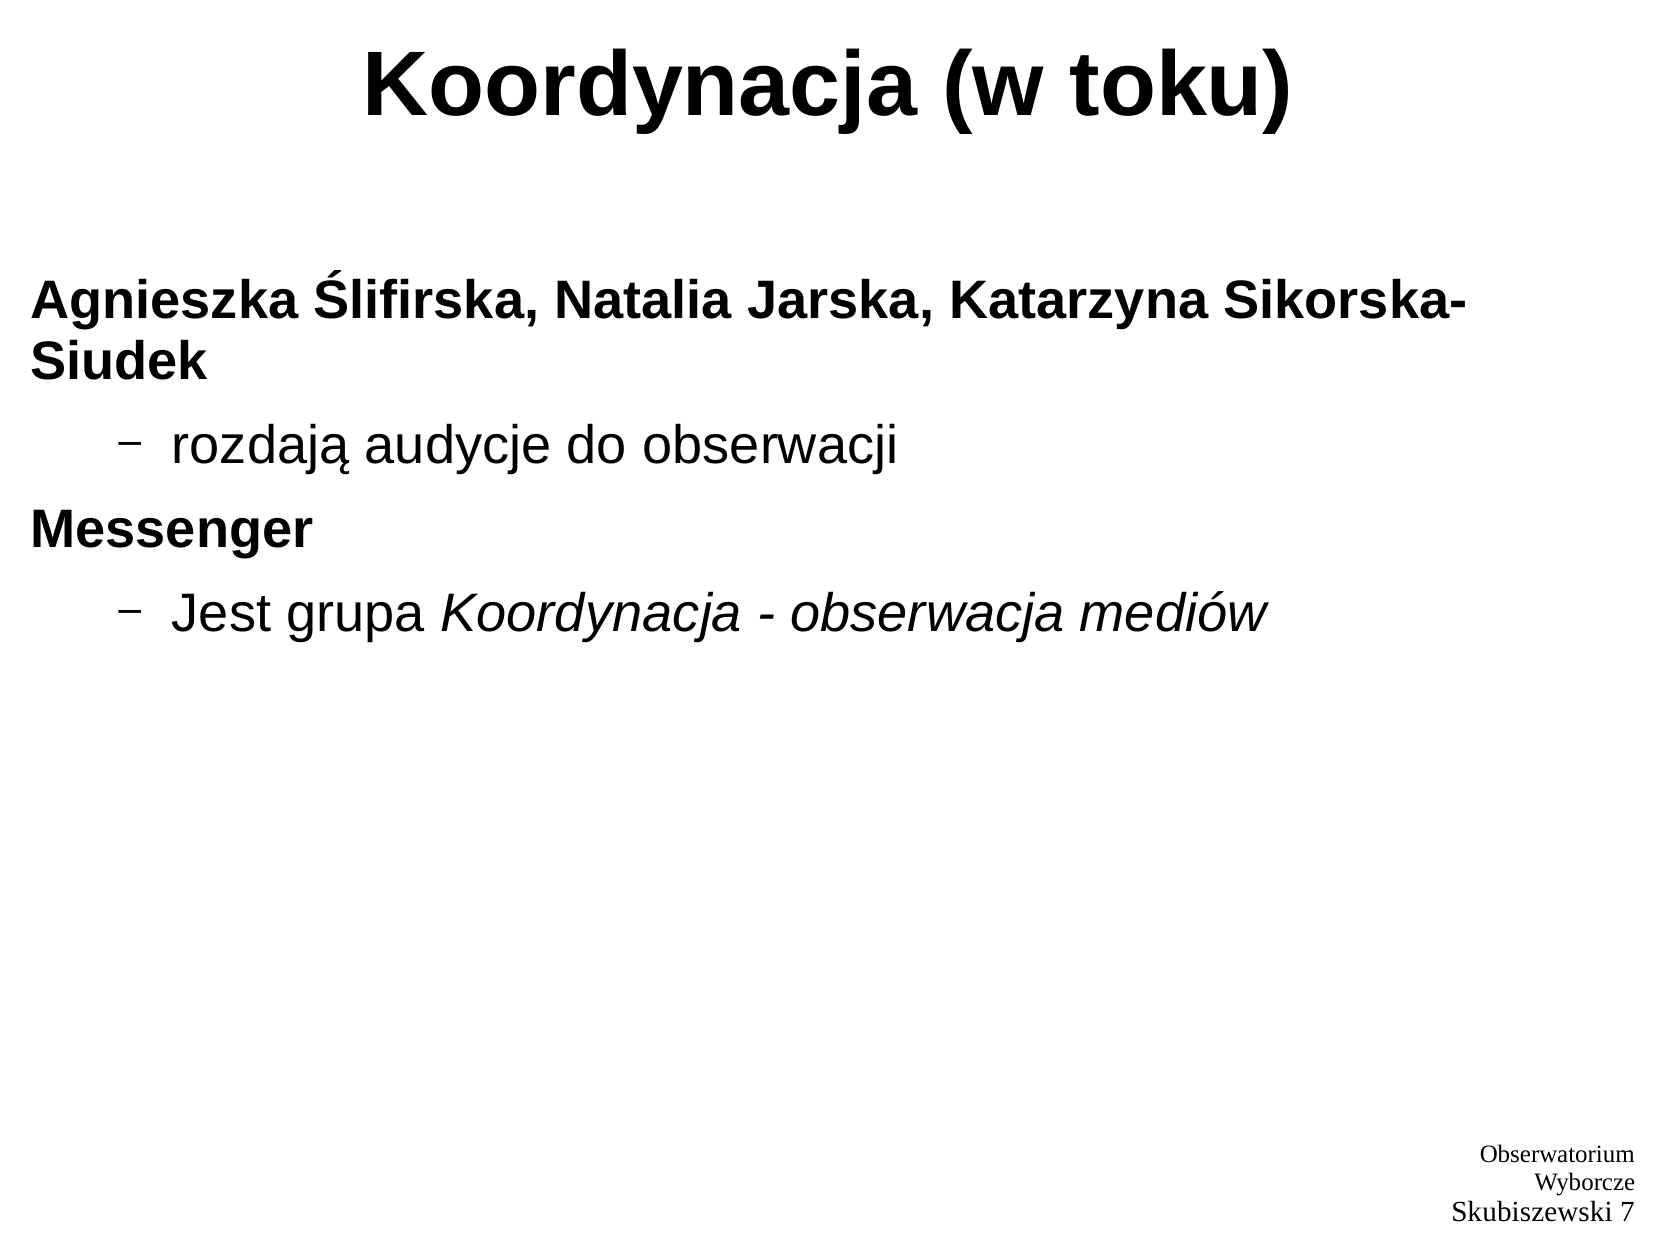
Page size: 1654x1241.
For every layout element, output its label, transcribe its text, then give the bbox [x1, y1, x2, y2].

title Koordynacja (w toku) [84, 32, 1573, 189]
list Agnieszka Ślifirska, Natalia Jarska, Katarzyna Sikorska-Siudek rozdają audycje do obserwacji Messenger Jest grupa Koordynacja - obserwacja mediów [30, 270, 1583, 1241]
